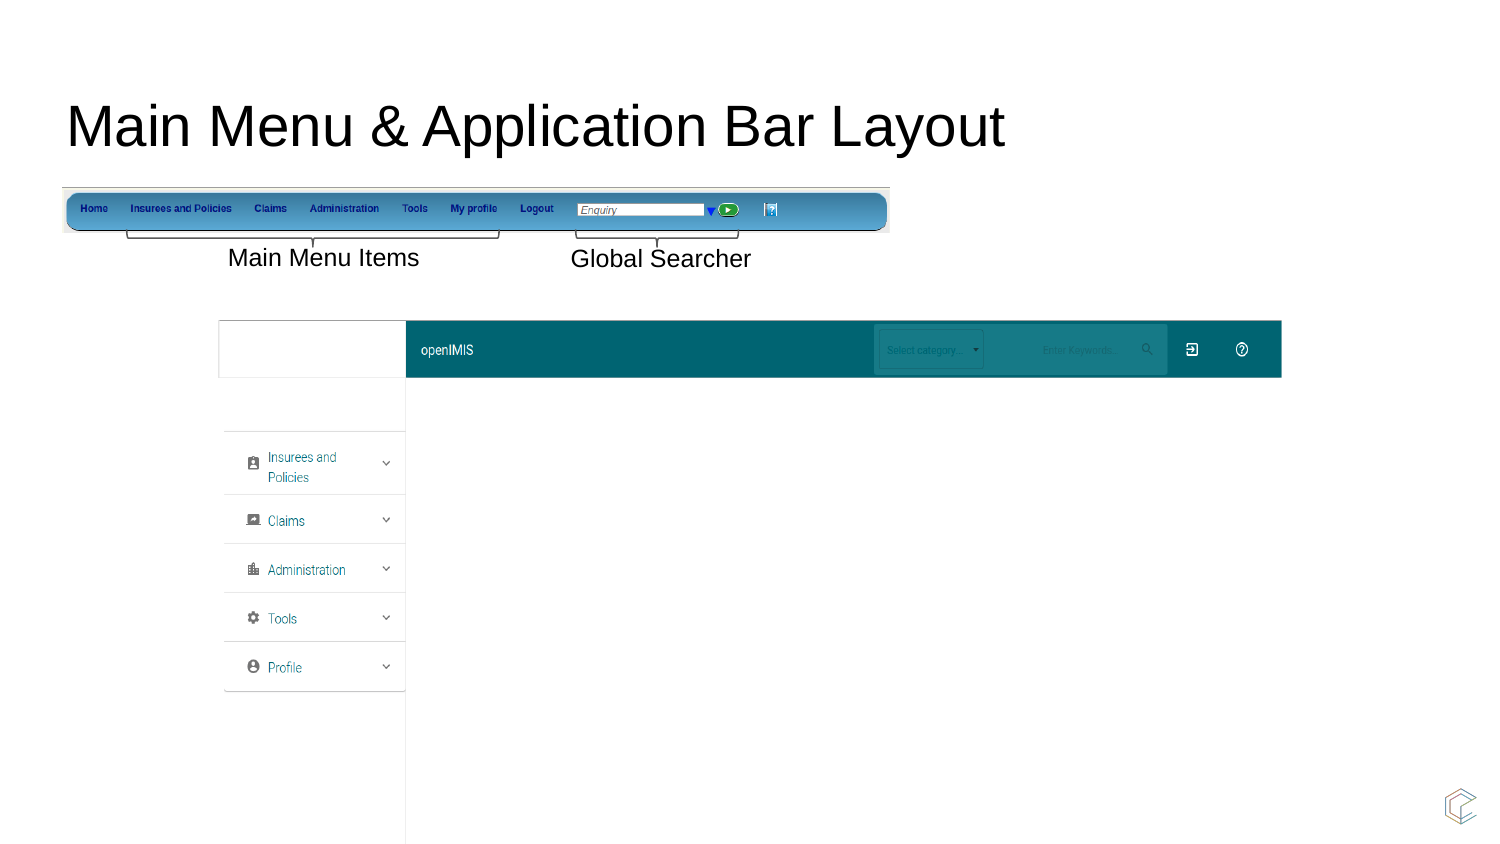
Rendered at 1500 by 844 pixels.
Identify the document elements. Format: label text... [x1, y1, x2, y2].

text_box Main Menu Items [213, 226, 466, 281]
title Main Menu & Application Bar Layout [51, 72, 1449, 167]
picture [1441, 784, 1481, 829]
picture [62, 187, 890, 233]
picture [218, 320, 1282, 844]
text_box Global Searcher [555, 227, 808, 282]
